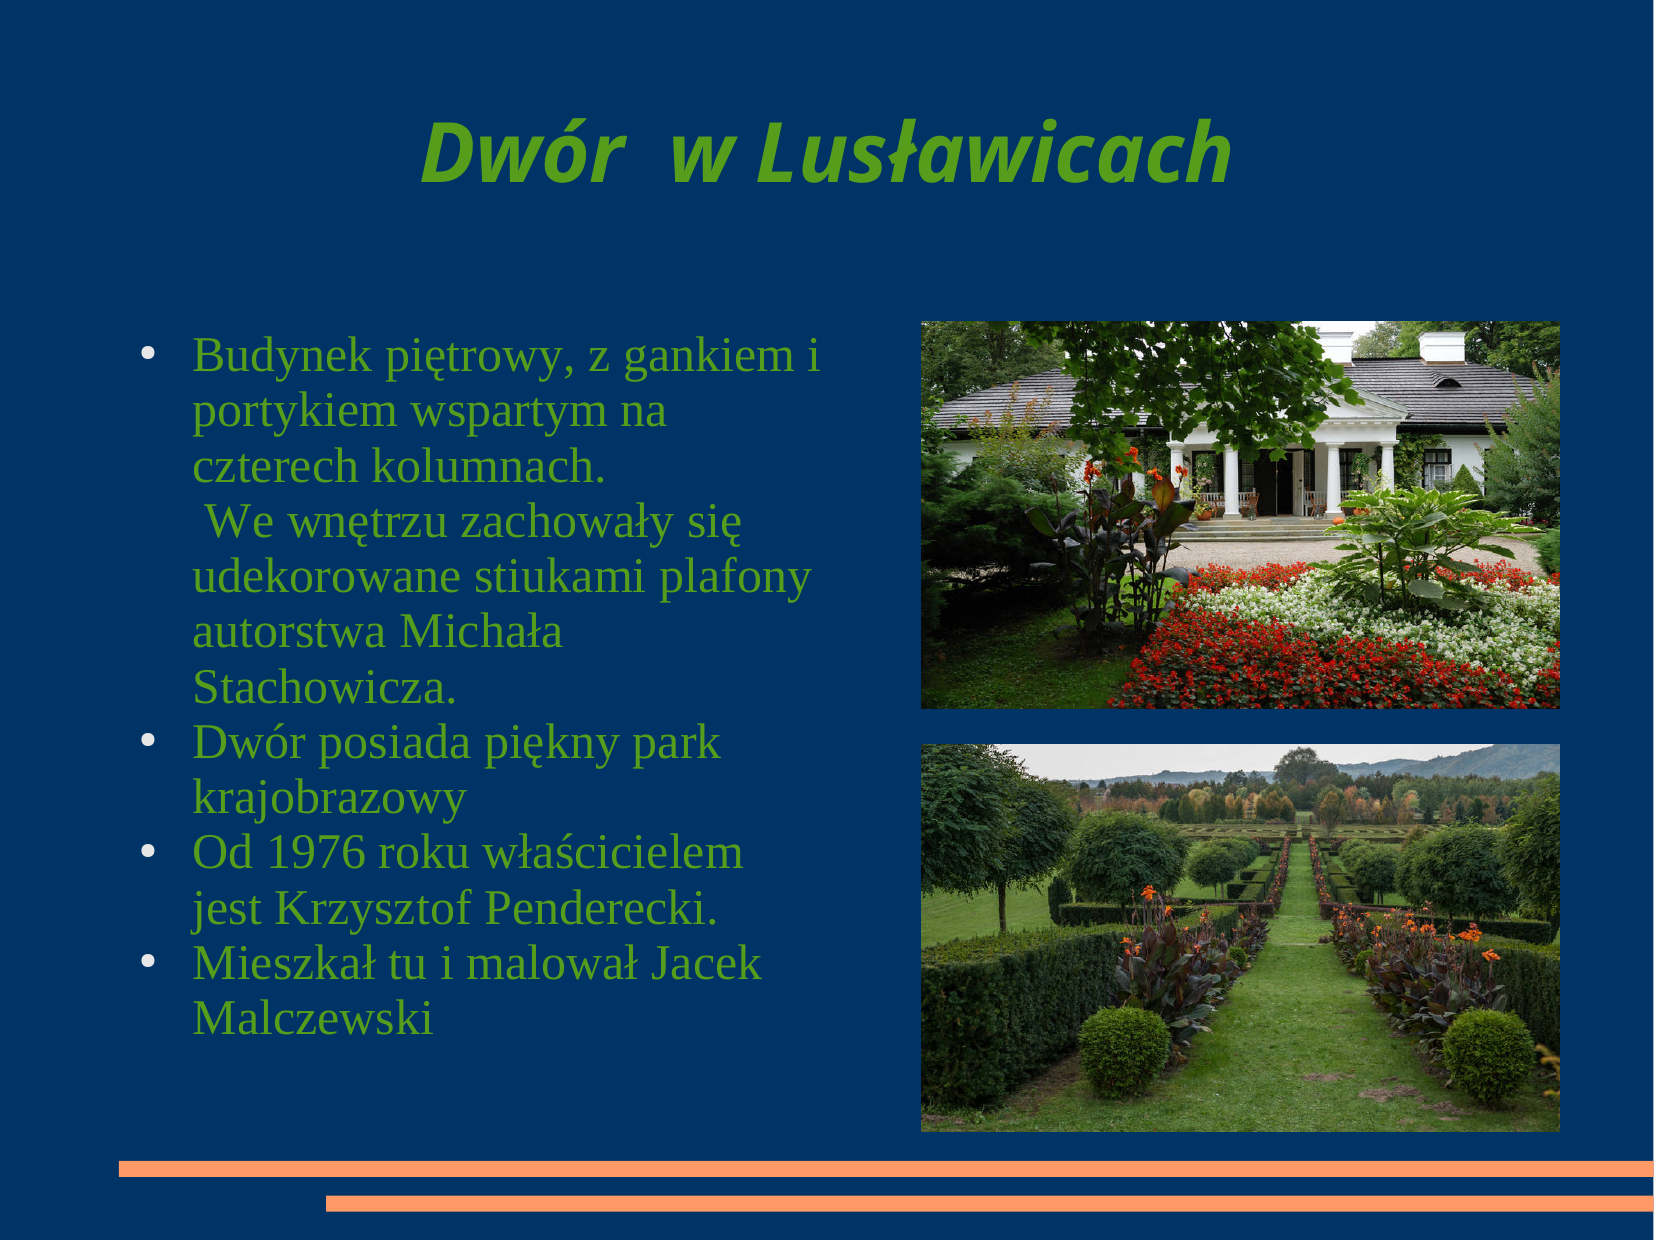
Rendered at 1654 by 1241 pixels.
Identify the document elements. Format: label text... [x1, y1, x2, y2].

title Dwór w Lusławicach [121, 46, 1534, 254]
picture [921, 744, 1560, 1132]
picture [921, 321, 1560, 709]
list Budynek piętrowy, z gankiem i portykiem wspartym na czterech kolumnach. We wnętrzu zachowały się udekorowane stiukami plafony autorstwa Michała Stachowicza. Dwór posiada piękny park krajobrazowy Od 1976 roku właścicielem jest Krzysztof Penderecki. Mieszkał tu i malował Jacek Malczewski [121, 271, 824, 1132]
